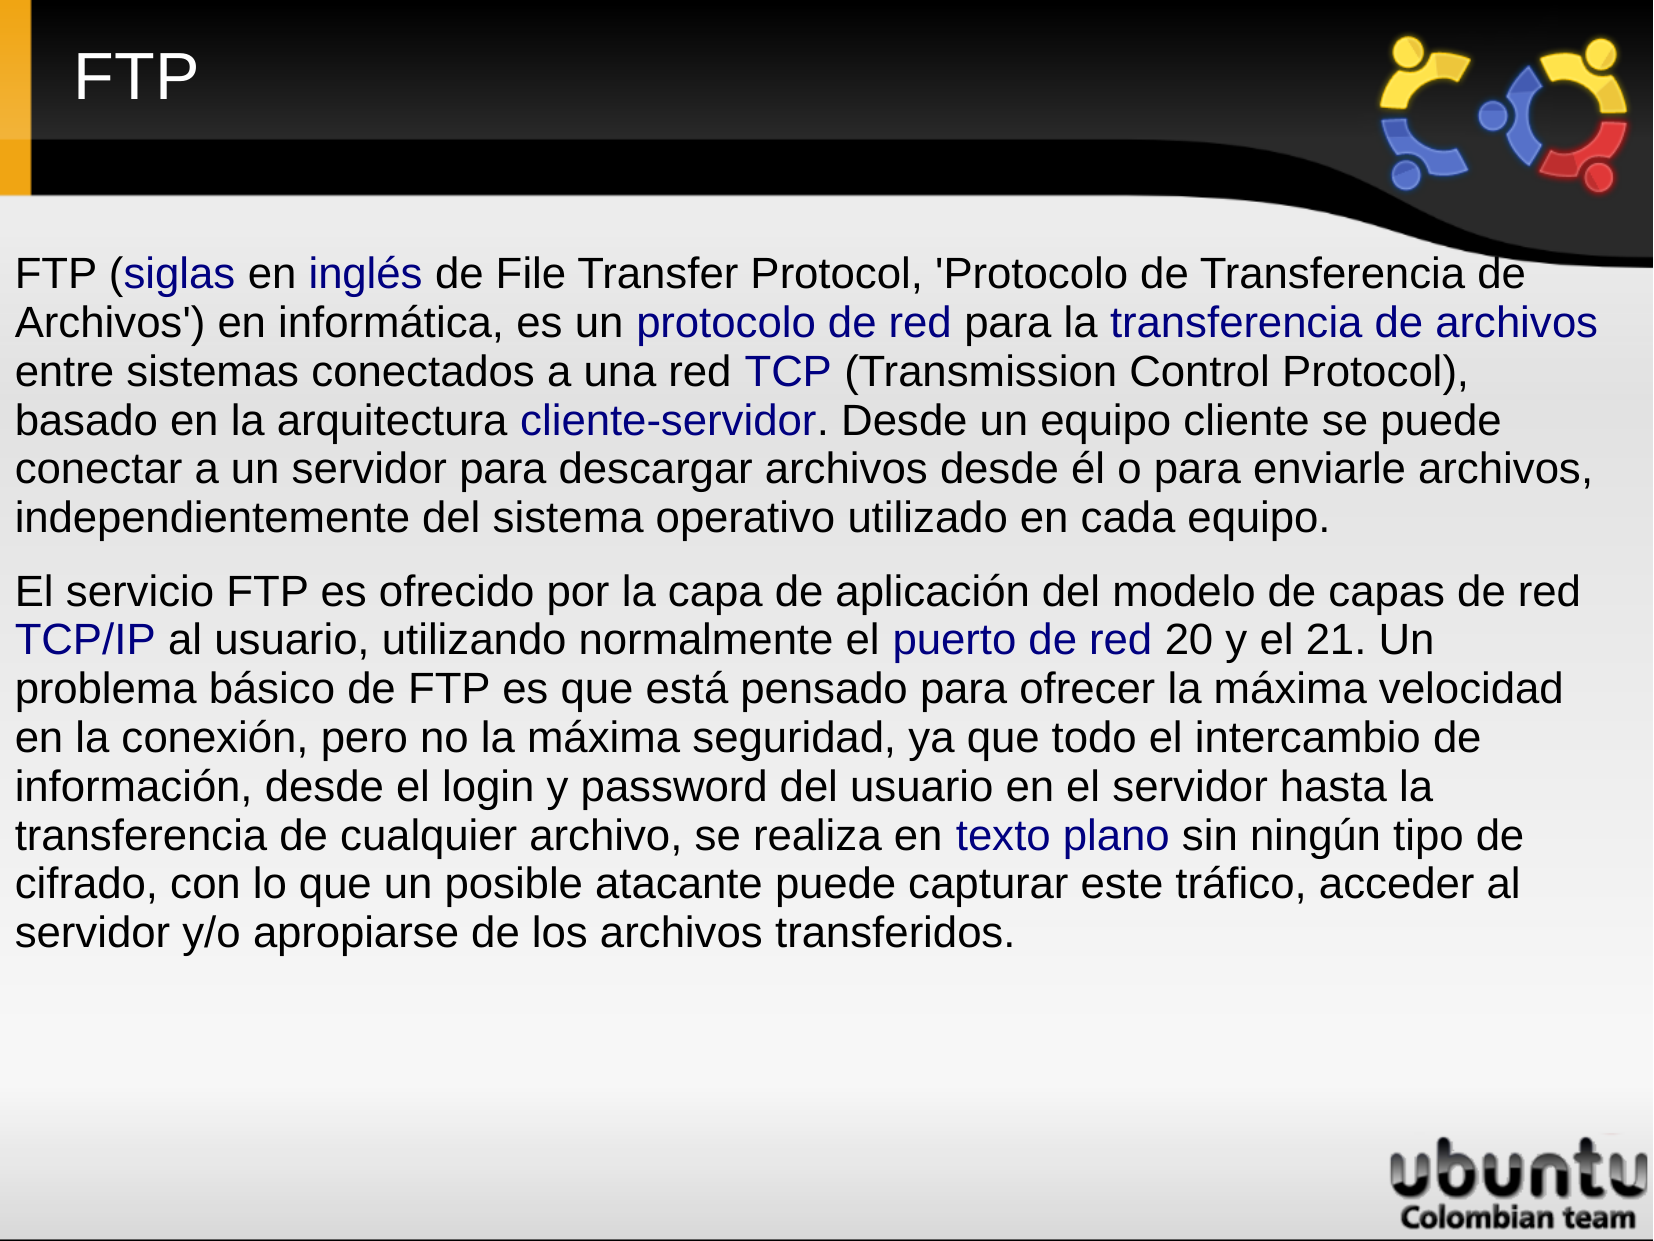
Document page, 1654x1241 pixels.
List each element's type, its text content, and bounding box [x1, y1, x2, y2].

text_box FTP [59, 31, 1300, 122]
picture [0, 0, 1654, 1241]
text_box FTP (siglas en inglés de File Transfer Protocol, 'Protocolo de Transferencia de Archivos') en informática, es un protocolo de red para la transferencia de archivos entre sistemas conectados a una red TCP (Transmission Control Protocol), basado en la arquitectura cliente-servidor. Desde un equipo cliente se puede conectar a un servidor para descargar archivos desde él o para enviarle archivos, independientemente del sistema operativo utilizado en cada equipo. El servicio FTP es ofrecido por la capa de aplicación del modelo de capas de red TCP/IP al usuario, utilizando normalmente el puerto de red 20 y el 21. Un problema básico de FTP es que está pensado para ofrecer la máxima velocidad en la conexión, pero no la máxima seguridad, ya que todo el intercambio de información, desde el login y password del usuario en el servidor hasta la transferencia de cualquier archivo, se realiza en texto plano sin ningún tipo de cifrado, con lo que un posible atacante puede capturar este tráfico, acceder al servidor y/o apropiarse de los archivos transferidos. [0, 241, 1625, 1013]
